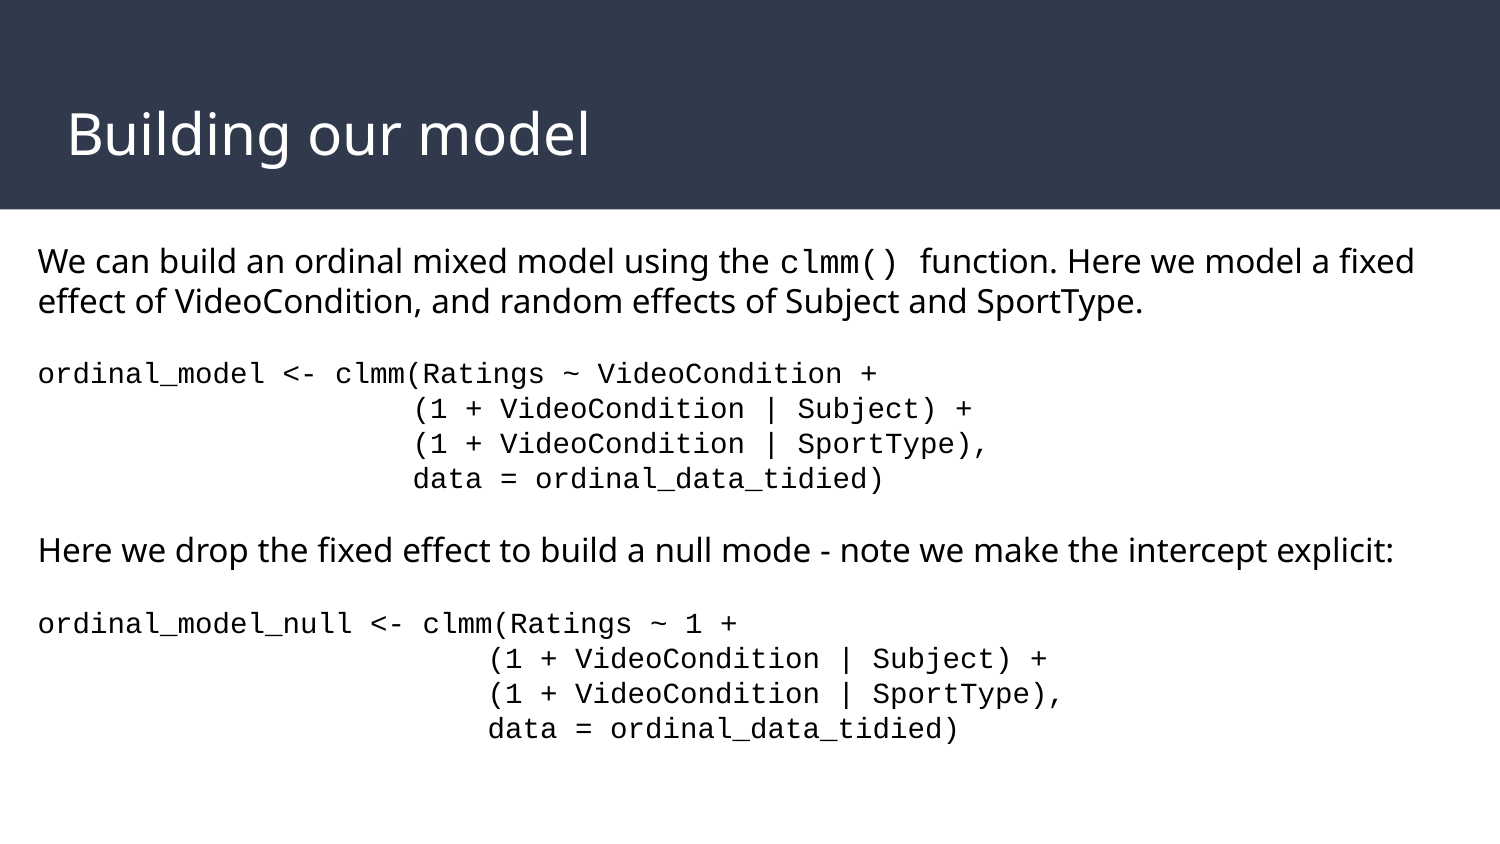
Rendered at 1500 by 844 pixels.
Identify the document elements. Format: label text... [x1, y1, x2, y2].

title Building our model [51, 82, 1449, 185]
text_box We can build an ordinal mixed model using the clmm() function. Here we model a fixed effect of VideoCondition, and random effects of Subject and SportType. ordinal_model <- clmm(Ratings ~ VideoCondition + (1 + VideoCondition | Subject) + (1 + VideoCondition | SportType), data = ordinal_data_tidied) Here we drop the fixed effect to build a null mode - note we make the intercept explicit: ordinal_model_null <- clmm(Ratings ~ 1 + (1 + VideoCondition | Subject) + (1 + VideoCondition | SportType), data = ordinal_data_tidied) [22, 224, 1485, 815]
